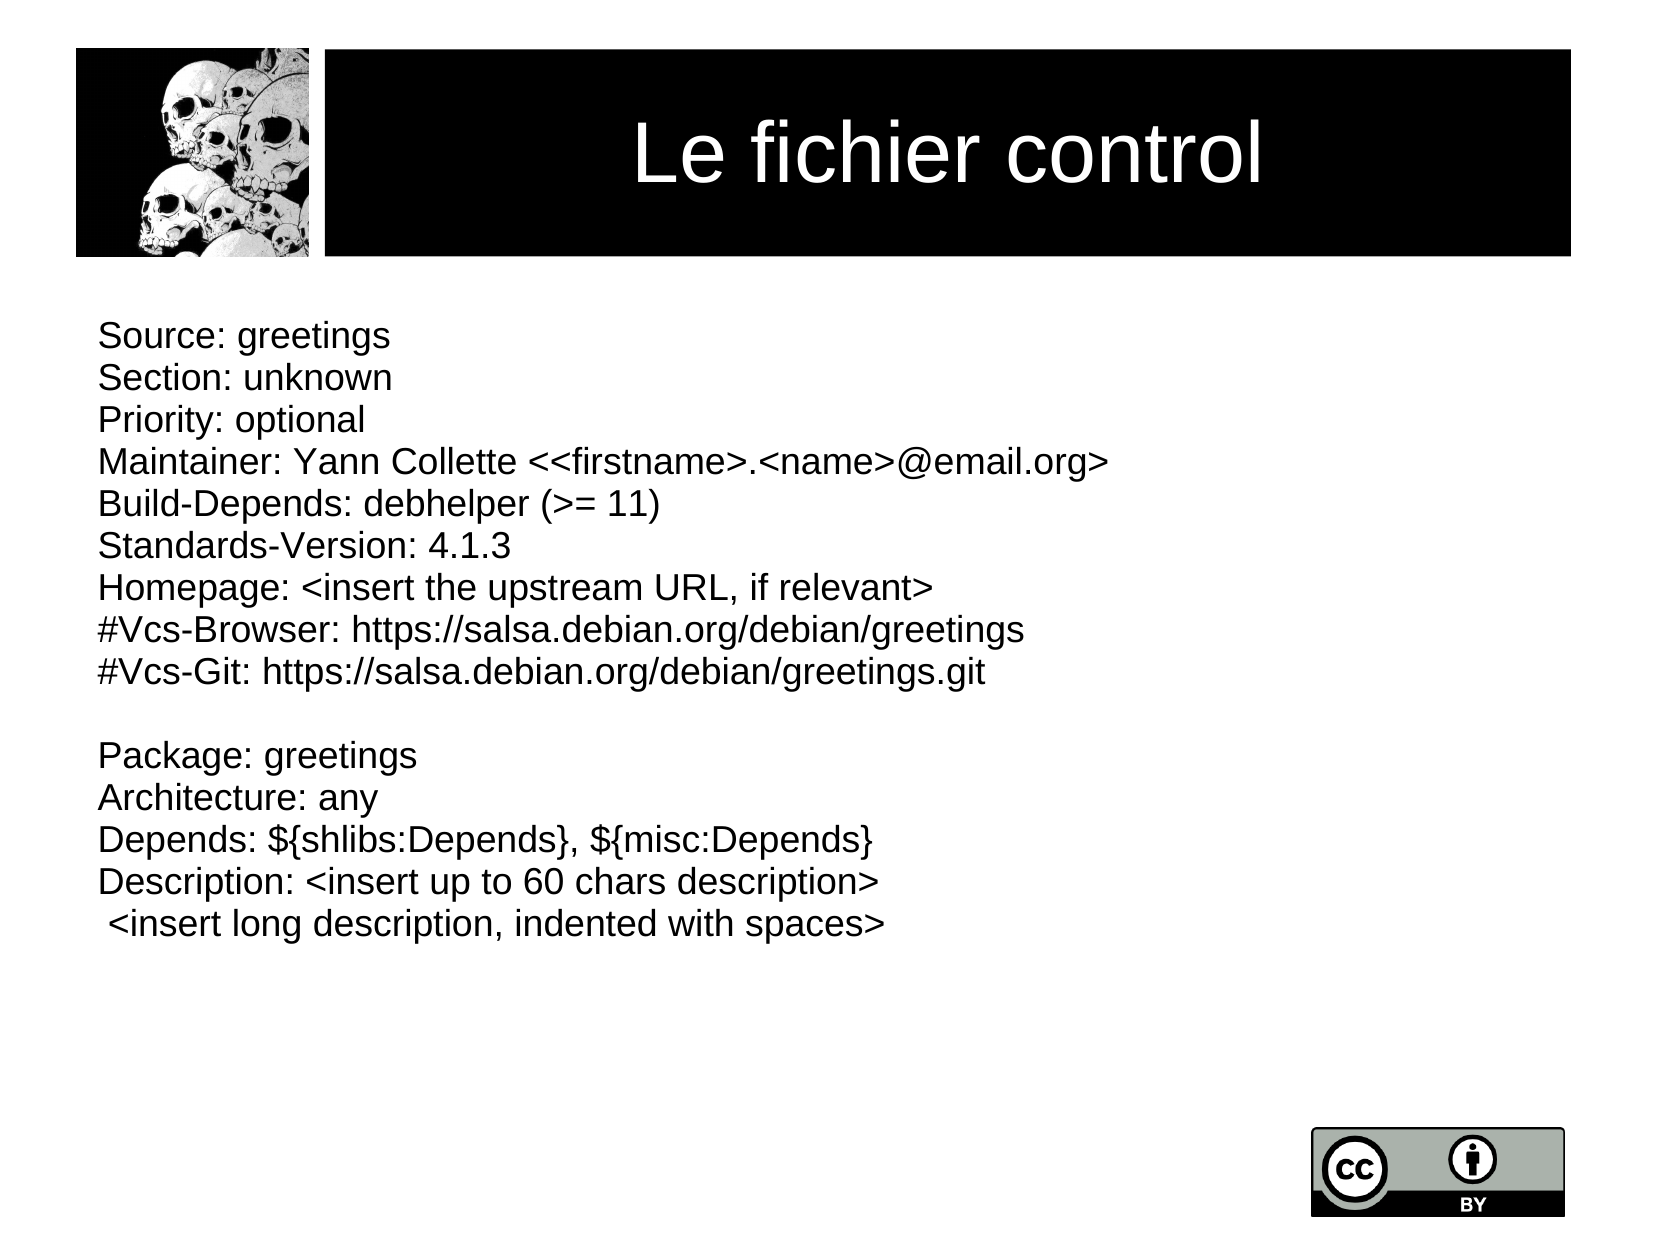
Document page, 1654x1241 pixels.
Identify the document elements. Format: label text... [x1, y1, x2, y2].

picture [76, 48, 309, 257]
text_box Source: greetings Section: unknown Priority: optional Maintainer: Yann Collette <<firstname>.<name>@email.org> Build-Depends: debhelper (>= 11) Standards-Version: 4.1.3 Homepage: <insert the upstream URL, if relevant> #Vcs-Browser: https://salsa.debian.org/debian/greetings #Vcs-Git: https://salsa.debian.org/debian/greetings.git Package: greetings Architecture: any Depends: ${shlibs:Depends}, ${misc:Depends} Description: <insert up to 60 chars description> <insert long description, indented with spaces> [82, 307, 1571, 994]
title Le fichier control [324, 49, 1571, 257]
picture [1311, 1127, 1565, 1217]
